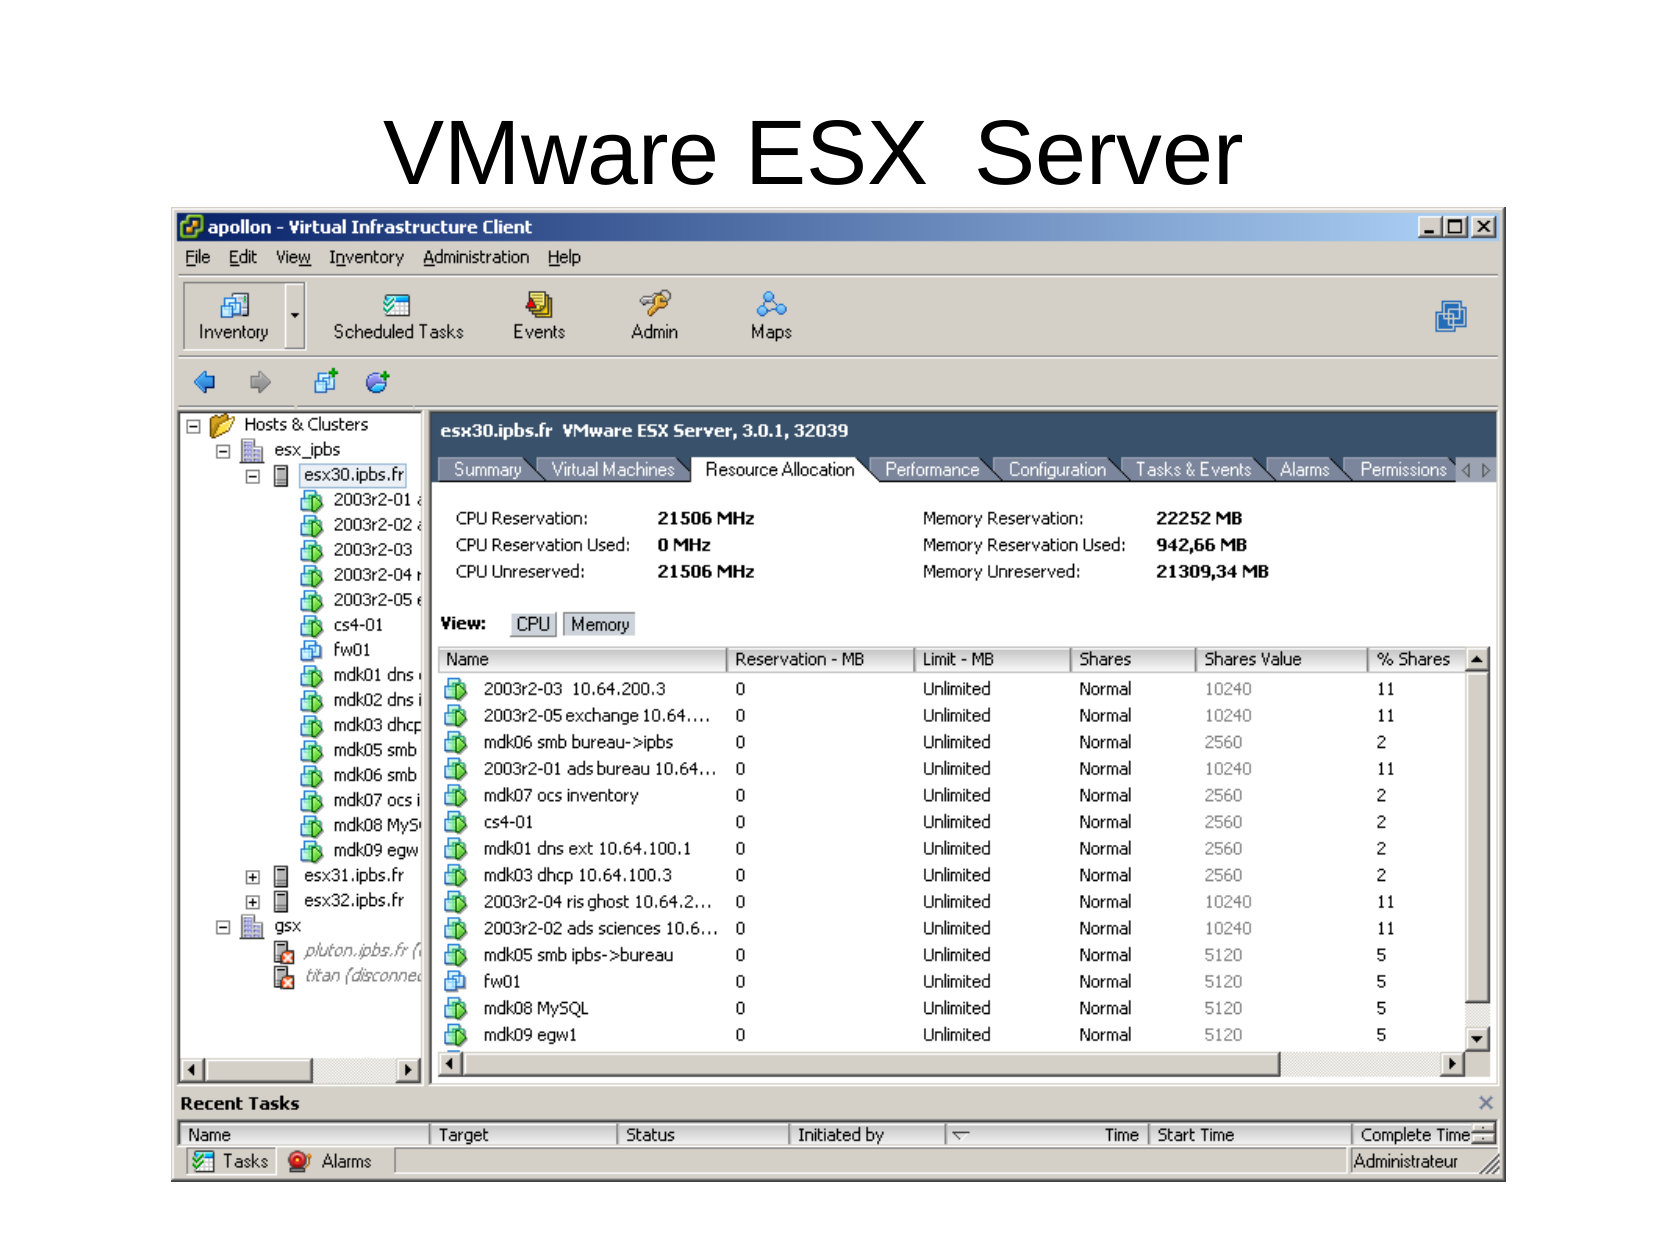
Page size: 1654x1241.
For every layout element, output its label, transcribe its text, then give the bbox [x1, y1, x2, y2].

title VMware ESX Server [82, 49, 1571, 257]
picture [171, 207, 1506, 1182]
